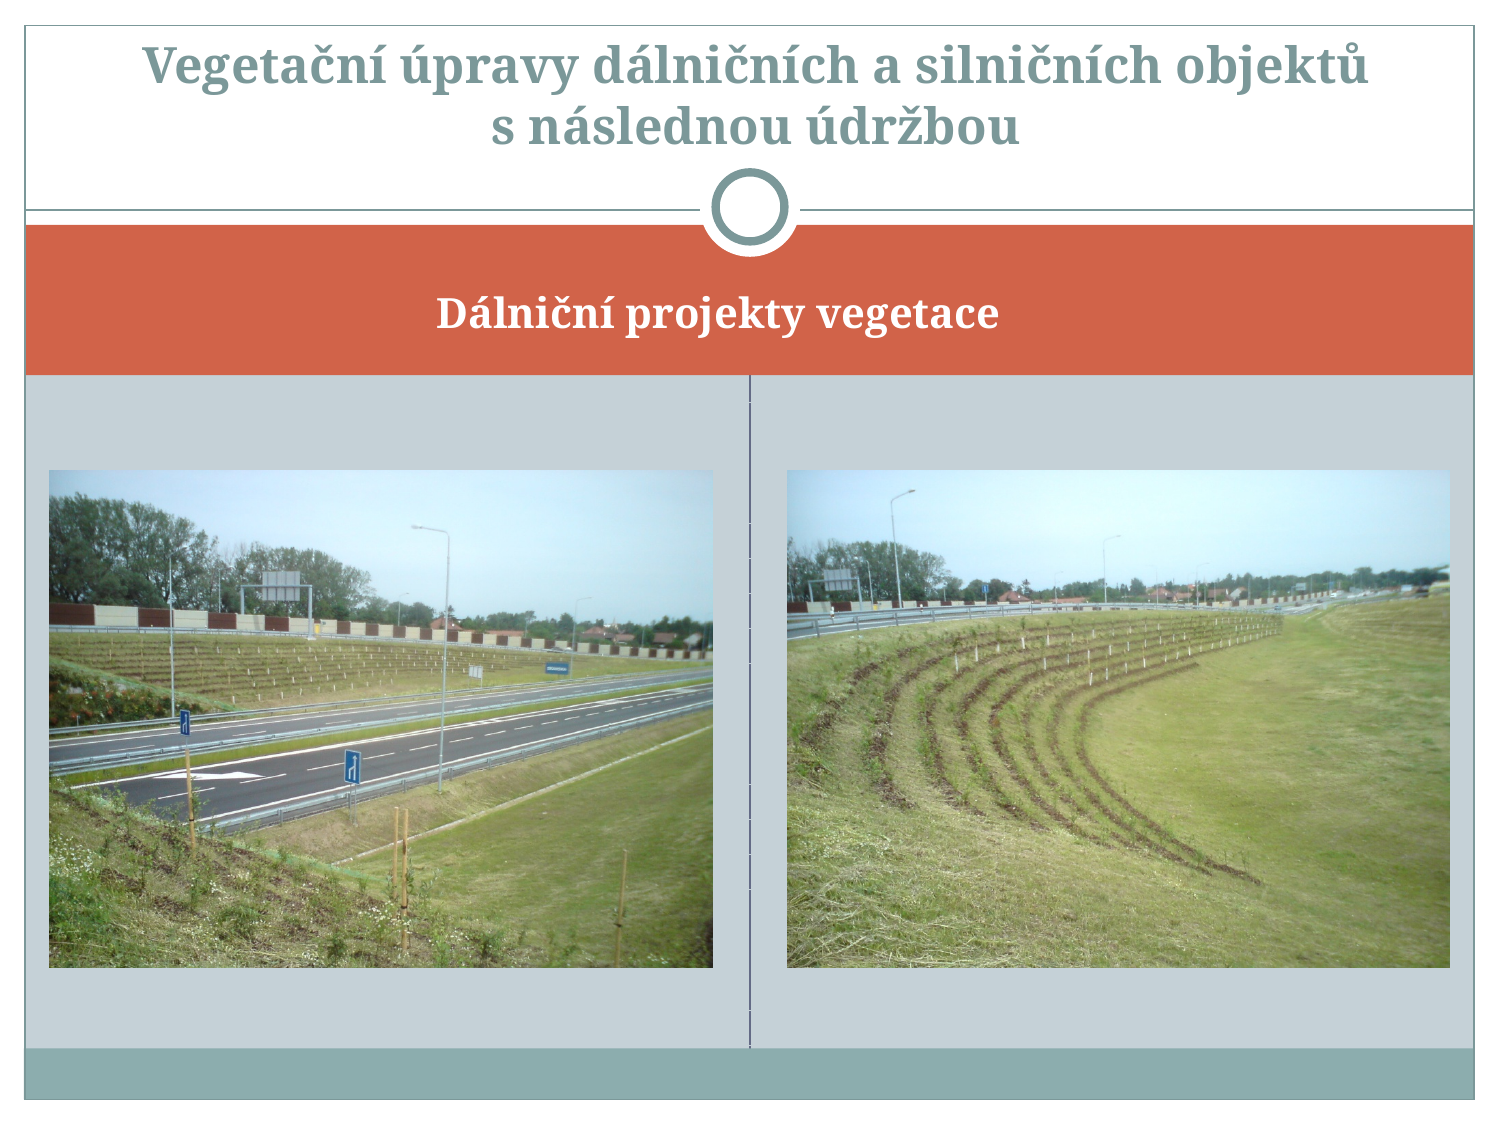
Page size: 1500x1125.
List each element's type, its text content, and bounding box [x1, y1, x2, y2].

list Dálniční projekty vegetace [49, 249, 1447, 371]
title Vegetační úpravy dálničních a silničních objektů s následnou údržbou [49, 37, 1450, 162]
picture [49, 470, 713, 968]
picture [787, 470, 1450, 968]
